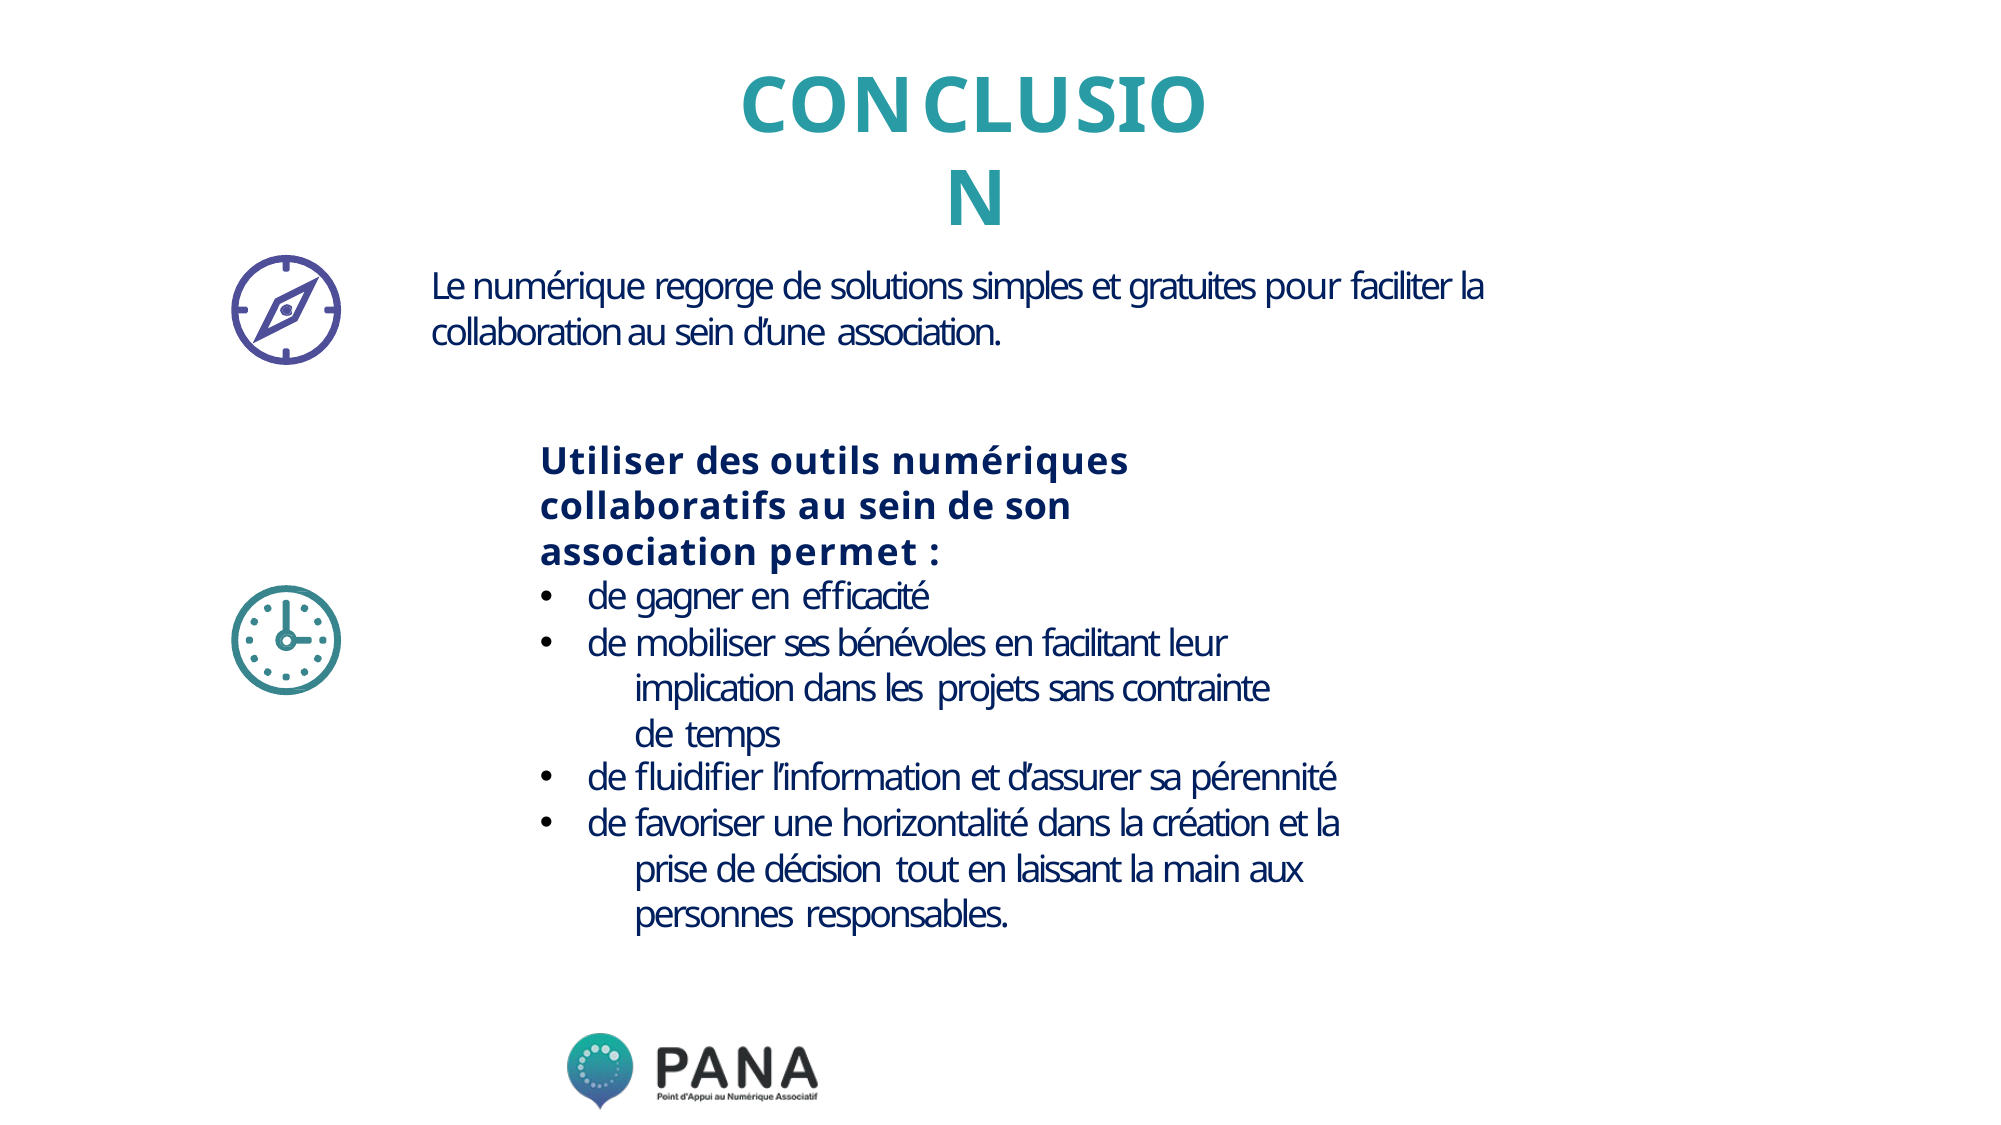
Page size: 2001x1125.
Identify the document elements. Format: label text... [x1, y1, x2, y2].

text_box Le numérique regorge de solutions simples et gratuites pour faciliter la collaboration au sein d’une association. [428, 260, 1670, 352]
text_box [234, 588, 338, 693]
list Utiliser des outils numériques collaboratifs au sein de son association permet : de gagner en efficacité de mobiliser ses bénévoles en facilitant leur implication dans les projets sans contrainte de temps de fluidifier l’information et d’assurer sa pérennité de favoriser une horizontalité dans la création et la prise de décision tout en laissant la main aux personnes responsables. [340, 434, 1345, 899]
text_box [234, 258, 338, 362]
title CONCLUSION [737, 52, 1263, 149]
